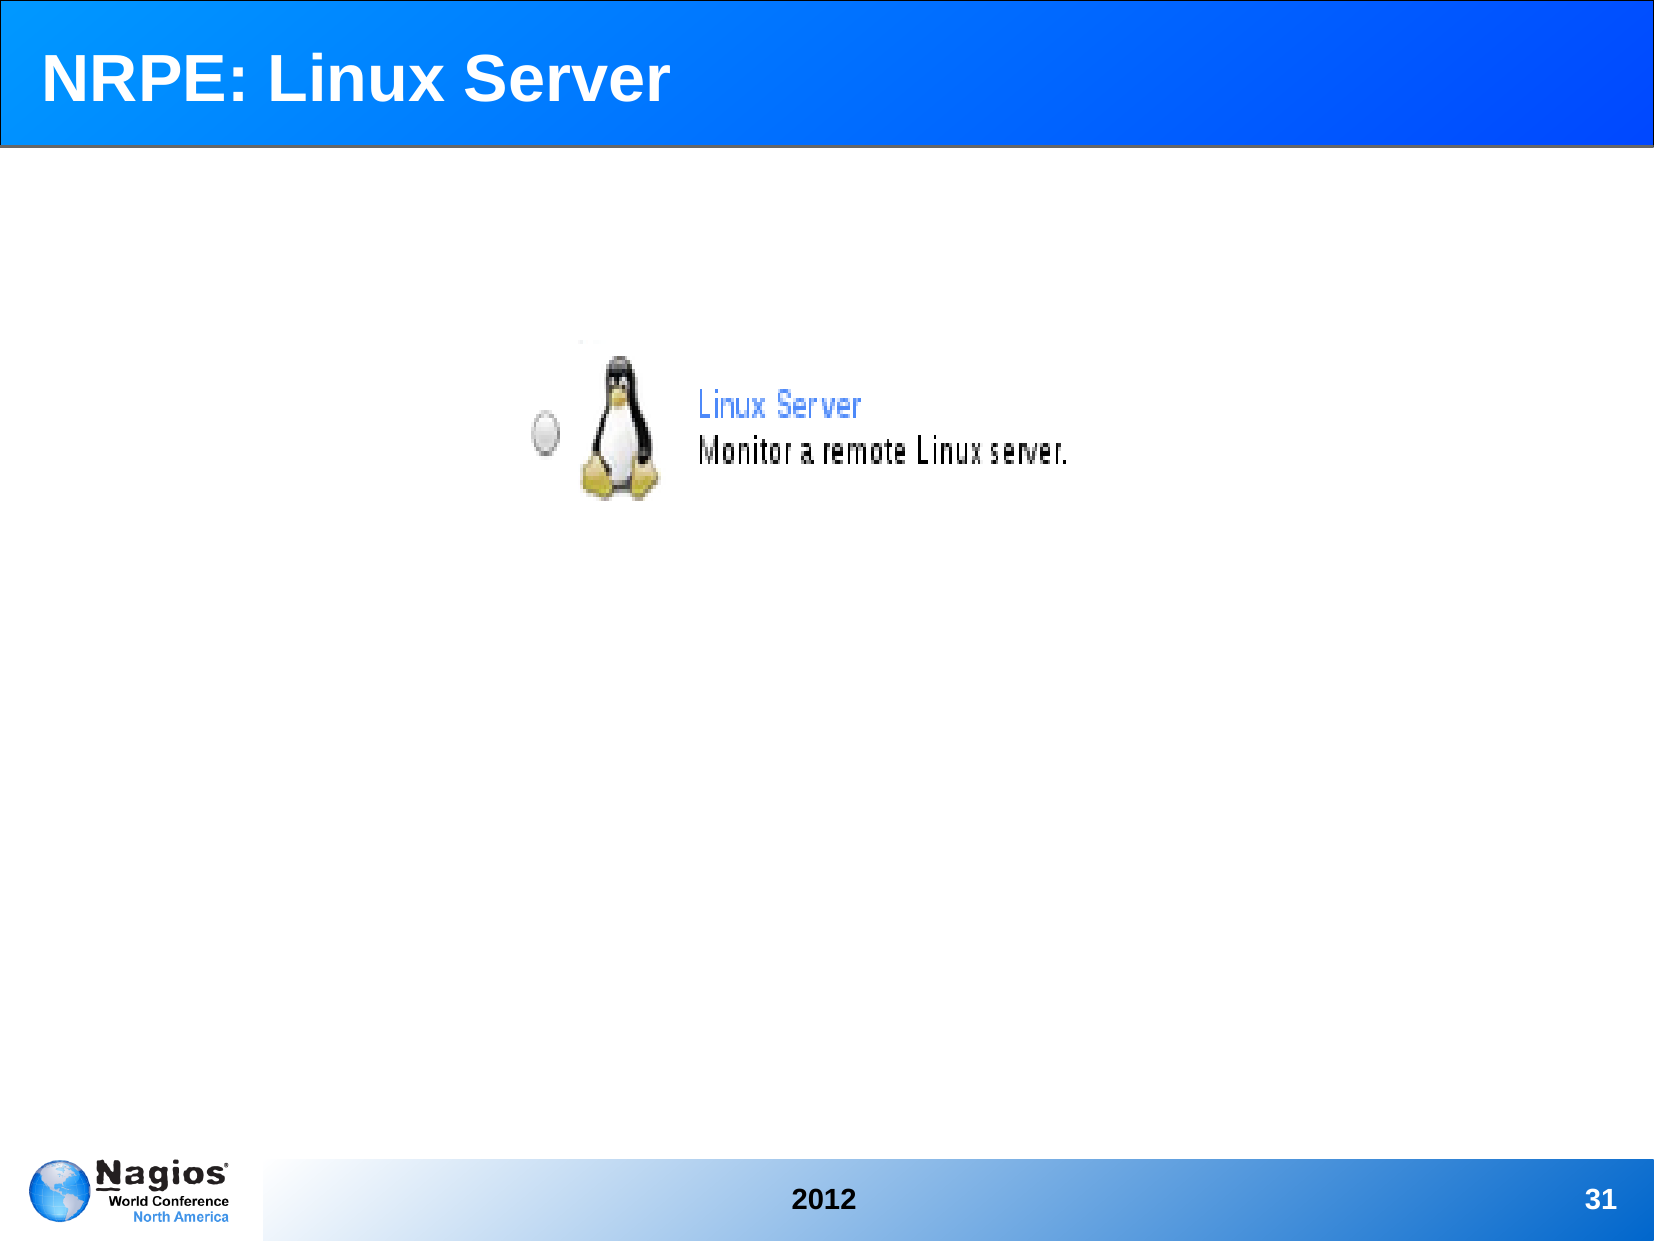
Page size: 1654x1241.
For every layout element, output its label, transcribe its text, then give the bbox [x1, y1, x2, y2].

title NRPE: Linux Server [41, 36, 1248, 120]
picture [516, 340, 1082, 514]
picture [29, 1159, 229, 1235]
